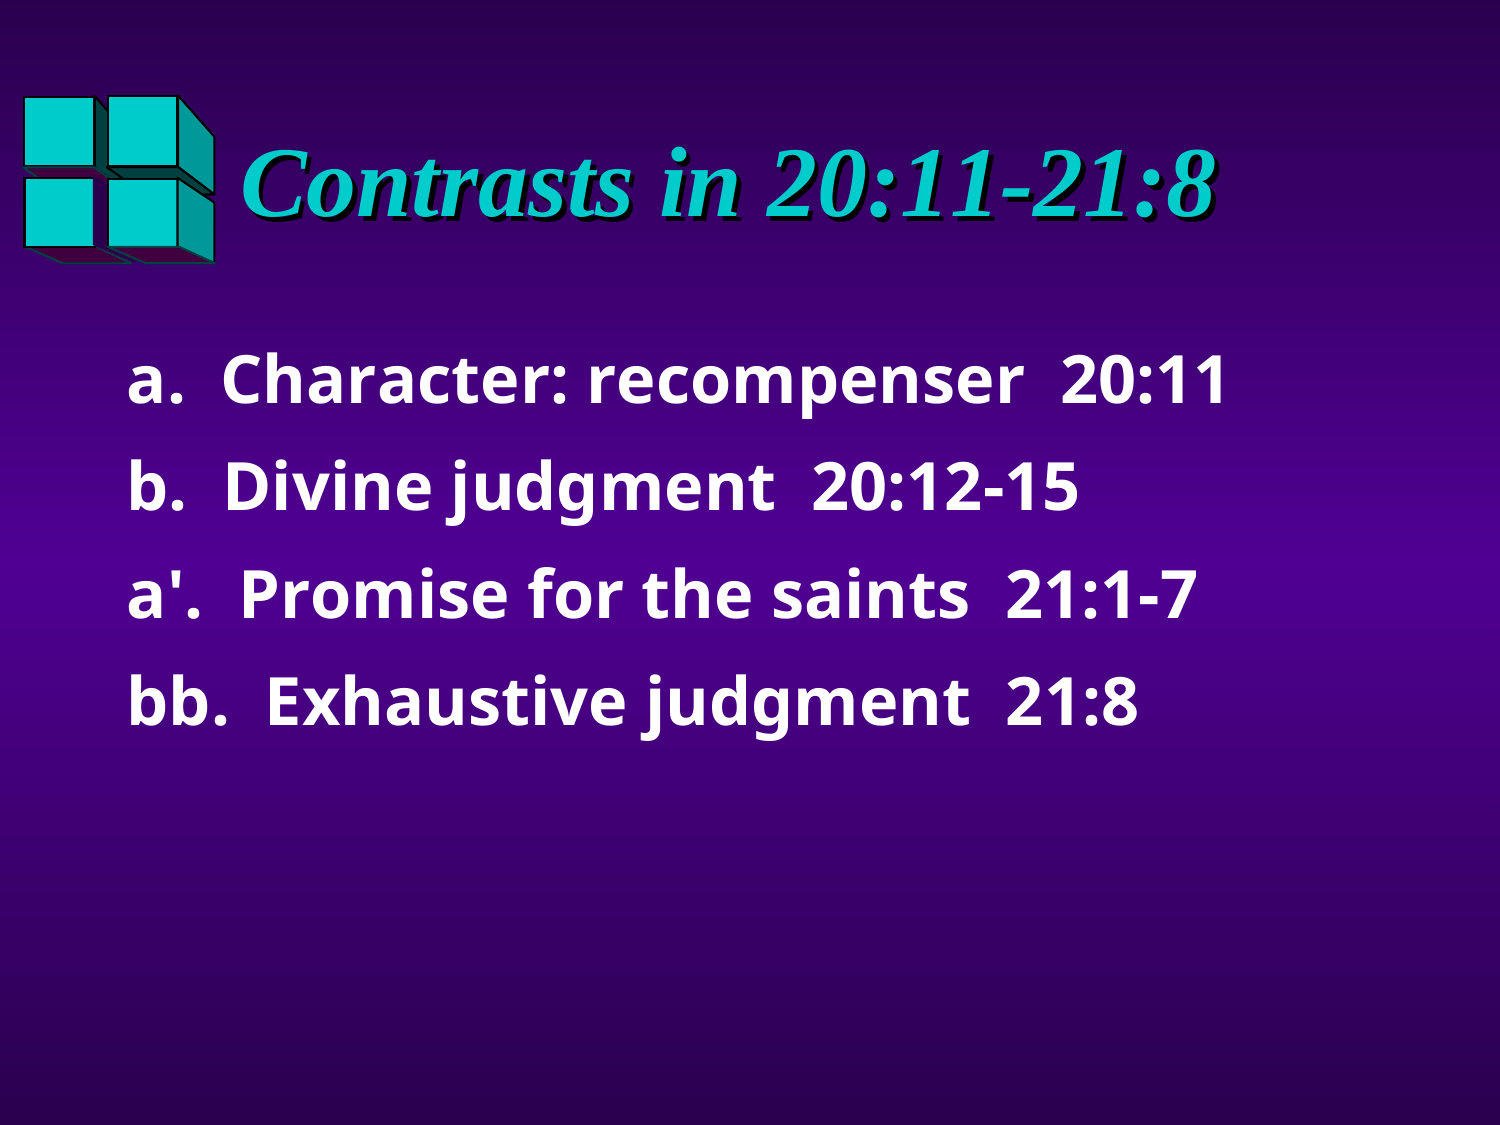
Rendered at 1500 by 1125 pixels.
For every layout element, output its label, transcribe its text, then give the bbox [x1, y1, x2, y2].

title Contrasts in 20:11-21:8 [224, 78, 1388, 288]
list a. Character: recompenser 20:11 b. Divine judgment 20:12-15 a'. Promise for the saints 21:1-7 bb. Exhaustive judgment 21:8 [112, 324, 1388, 1001]
